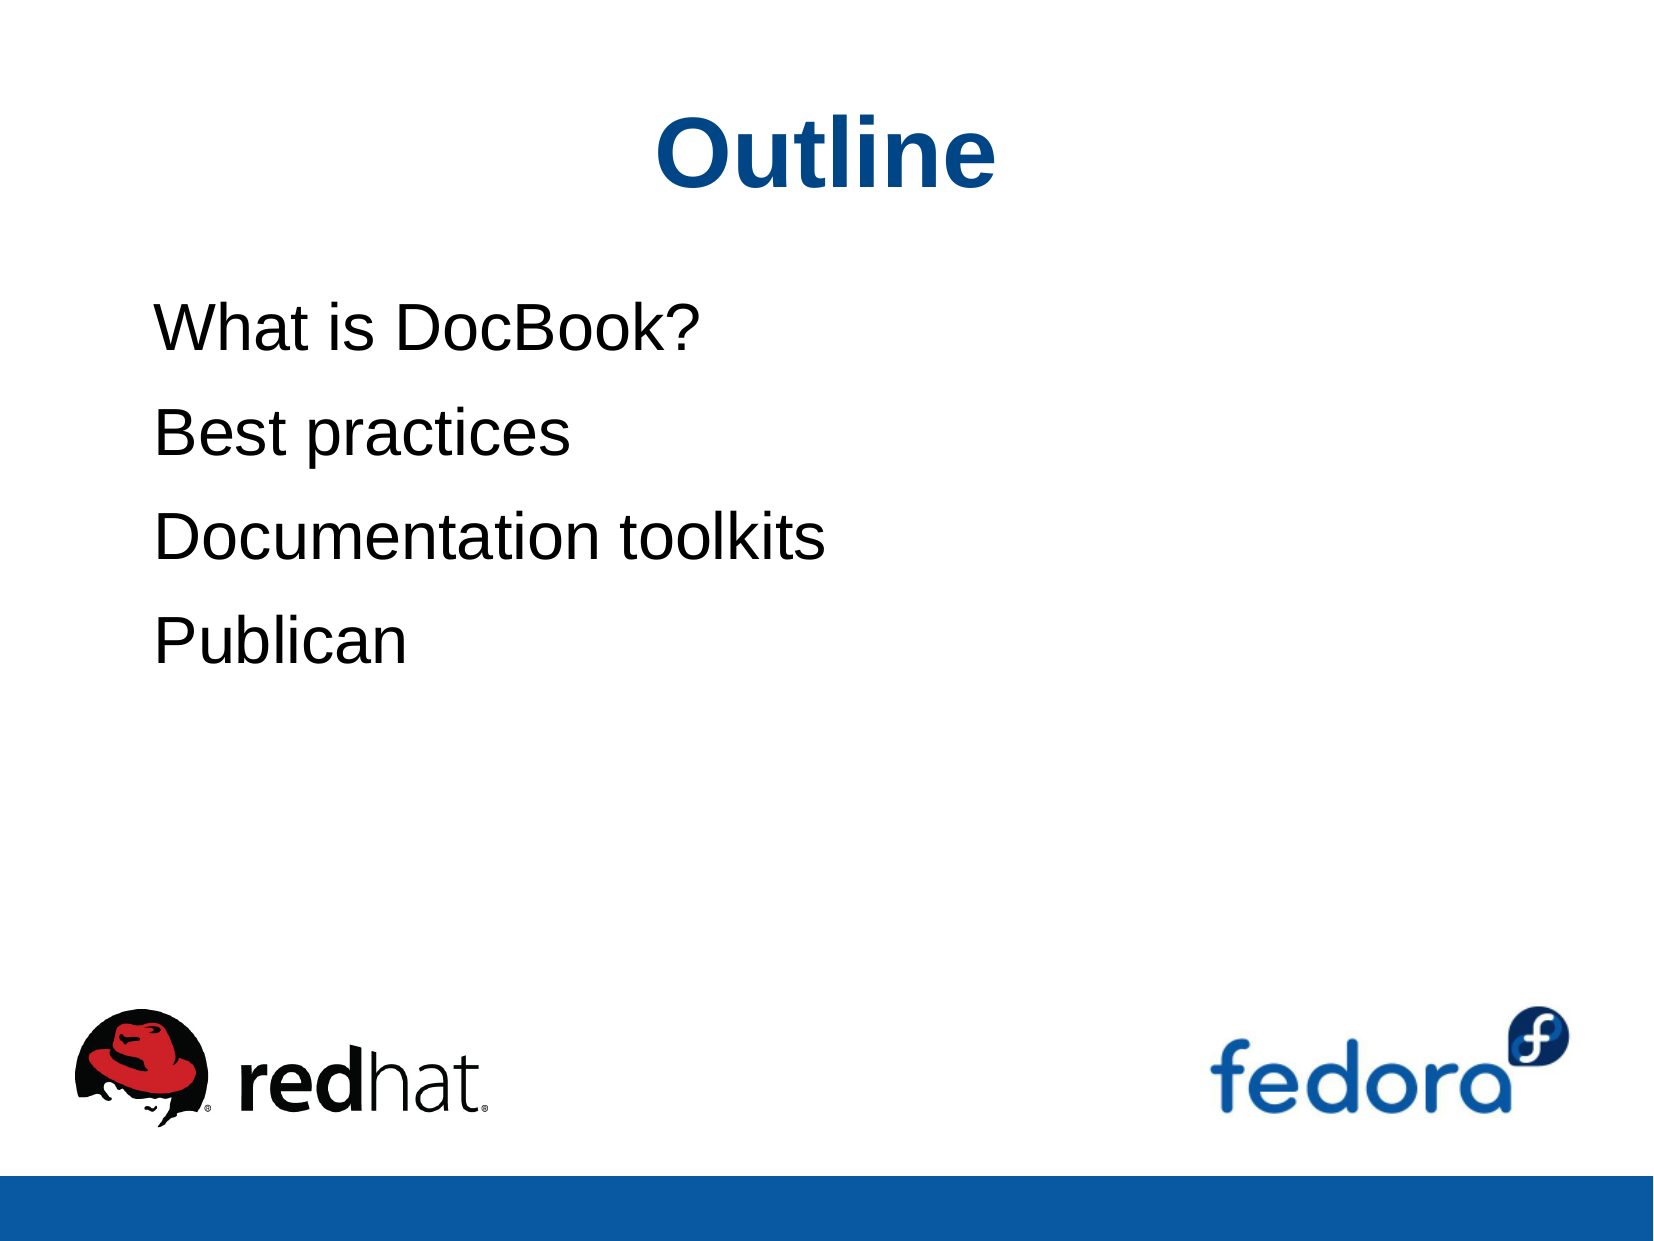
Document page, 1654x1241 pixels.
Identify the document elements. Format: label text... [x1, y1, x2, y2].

picture [0, 1176, 1654, 1241]
list What is DocBook? Best practices Documentation toolkits Publican [82, 290, 1571, 1109]
title Outline [82, 49, 1571, 257]
picture [75, 1009, 488, 1142]
picture [1200, 997, 1576, 1125]
